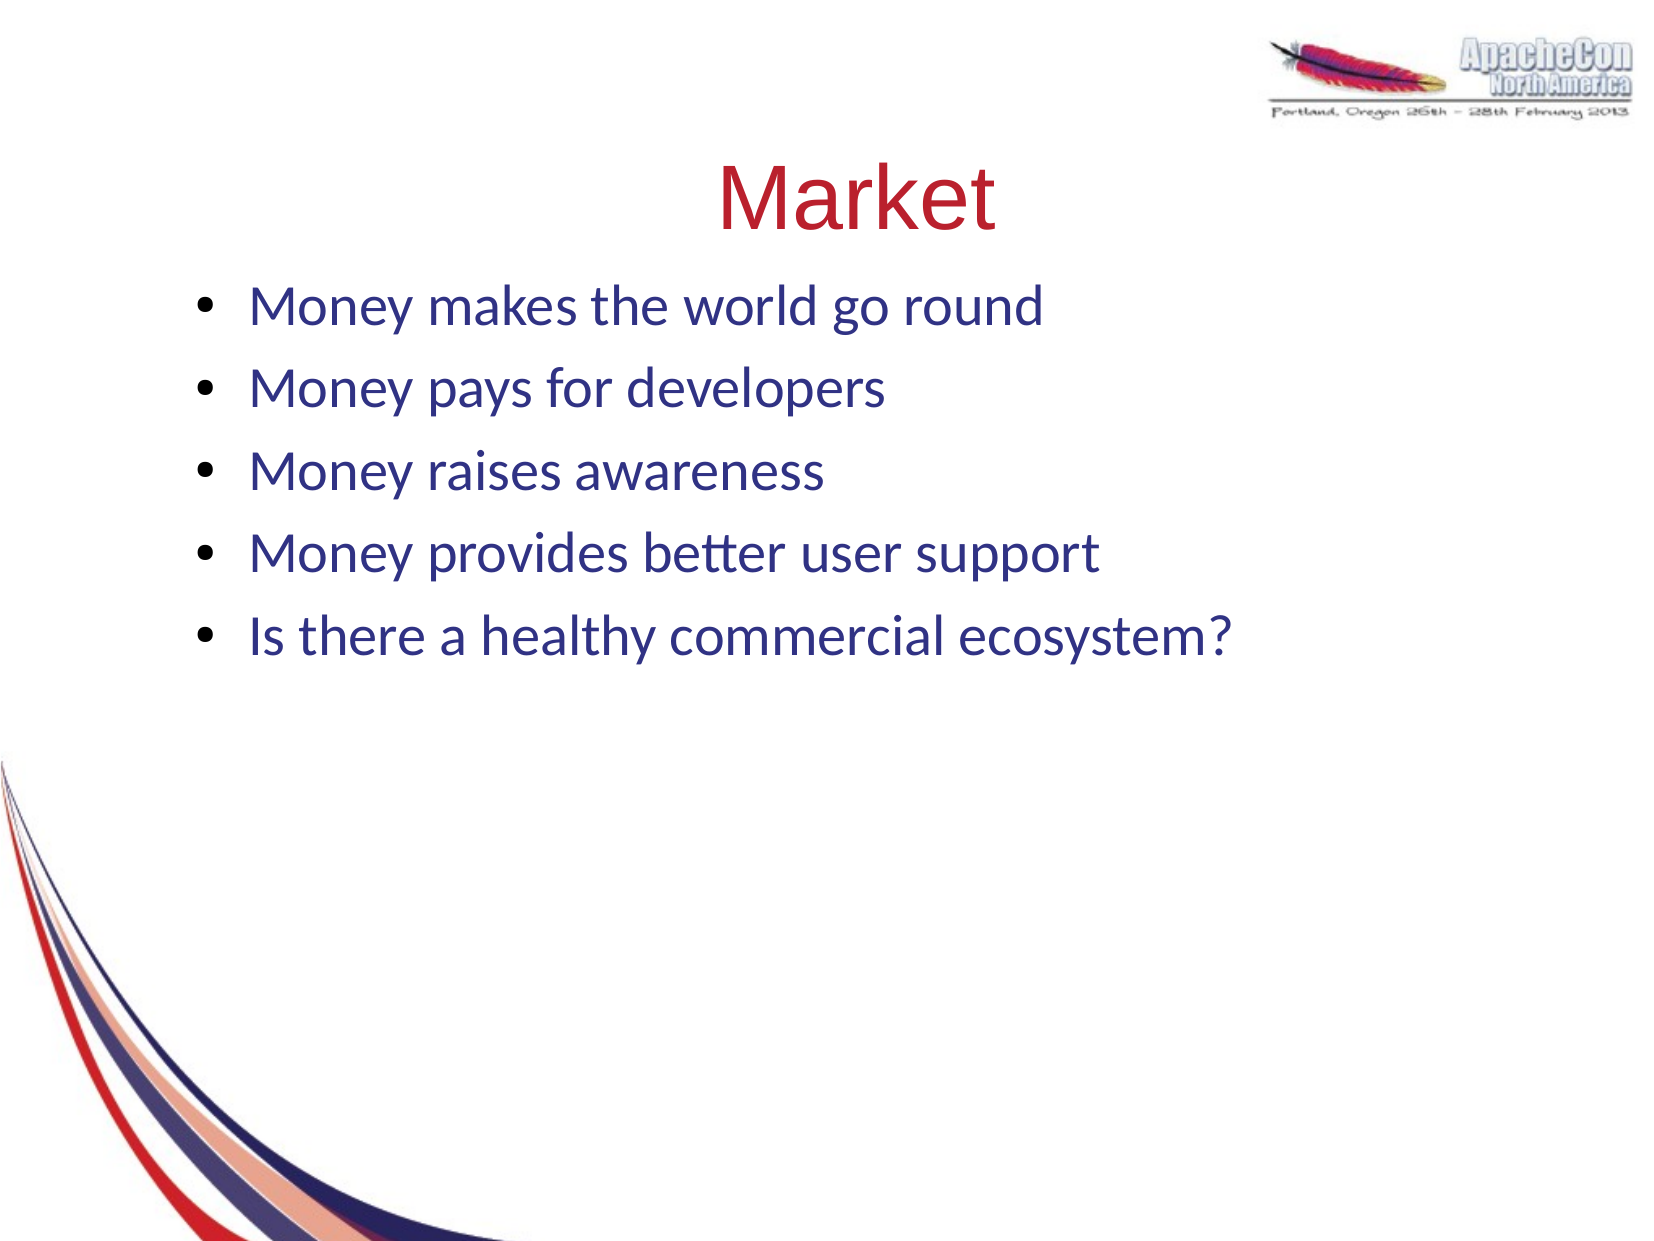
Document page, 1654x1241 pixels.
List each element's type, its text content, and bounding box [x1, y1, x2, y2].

list Money makes the world go round Money pays for developers Money raises awareness Money provides better user support Is there a healthy commercial ecosystem? [177, 283, 1536, 1003]
title Market [177, 141, 1536, 254]
picture [0, 0, 1654, 1241]
